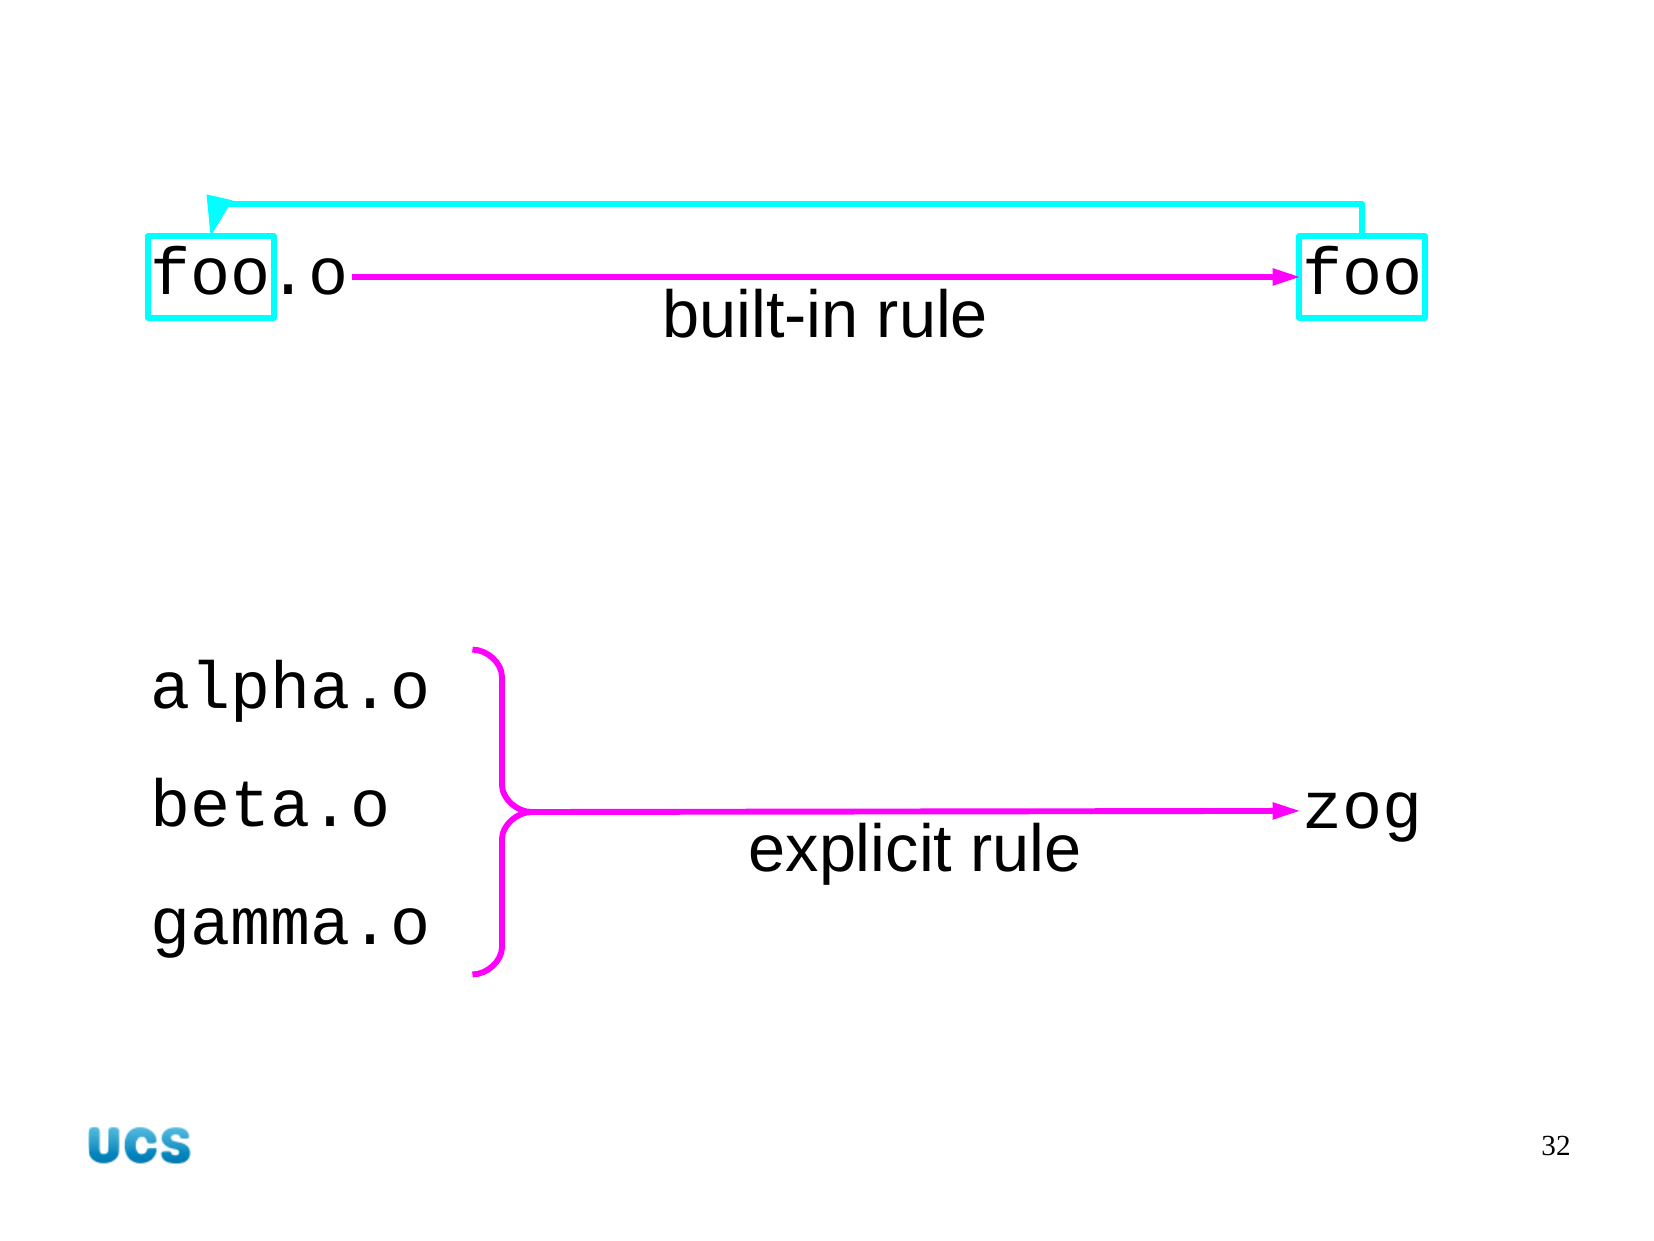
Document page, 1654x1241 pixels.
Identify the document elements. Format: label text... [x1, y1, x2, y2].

picture [88, 1126, 191, 1165]
text_box .o [265, 236, 352, 318]
text_box zog [1299, 770, 1426, 852]
text_box gamma.o [147, 885, 434, 968]
text_box foo [1299, 236, 1426, 318]
text_box alpha.o [147, 649, 434, 732]
text_box beta.o [147, 767, 394, 850]
text_box foo [147, 236, 265, 318]
